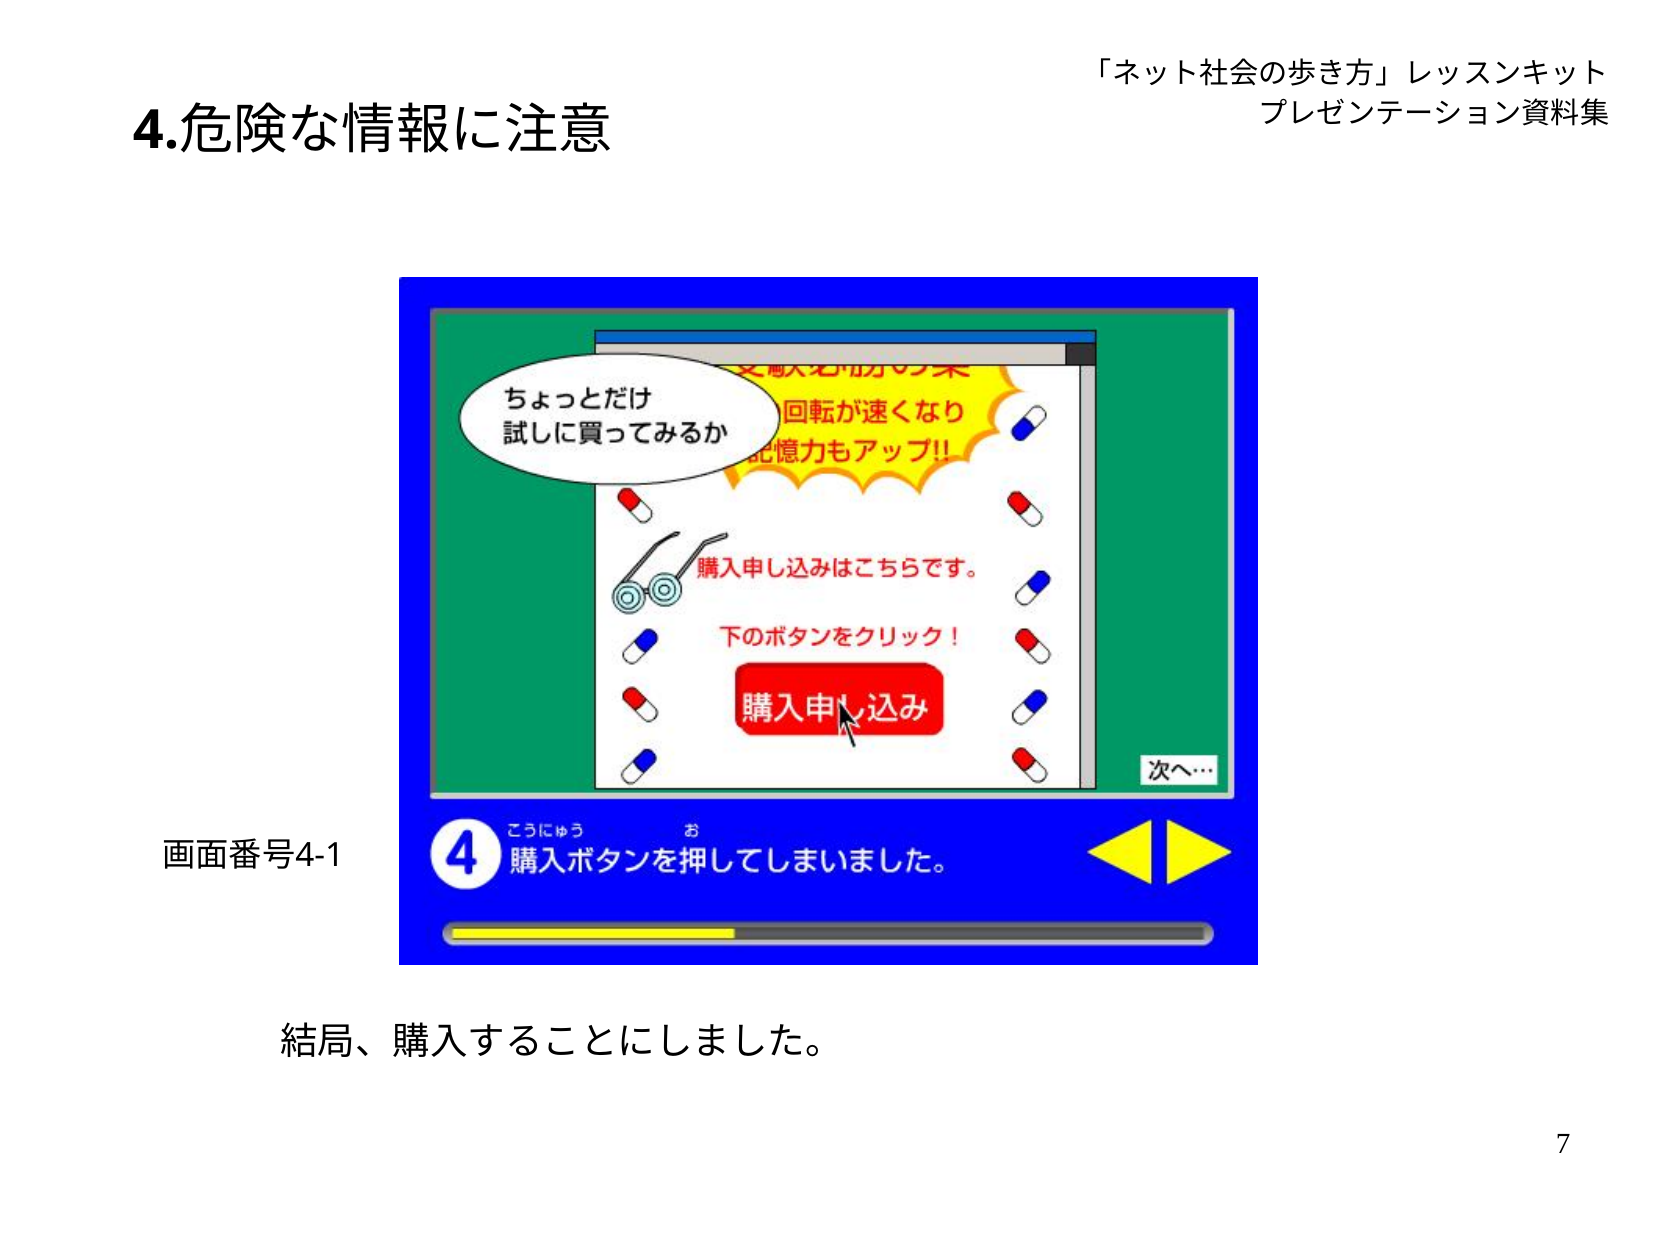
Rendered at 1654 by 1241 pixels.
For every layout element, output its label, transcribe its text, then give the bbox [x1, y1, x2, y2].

text_box 「ネット社会の歩き方」レッスンキット プレゼンテーション資料集 [1062, 44, 1625, 139]
text_box 画面番号4-1 [147, 826, 384, 882]
text_box 結局、購入することにしました。 [265, 1003, 1447, 1128]
text_box 4.危険な情報に注意 [118, 88, 1093, 169]
picture [399, 277, 1258, 965]
